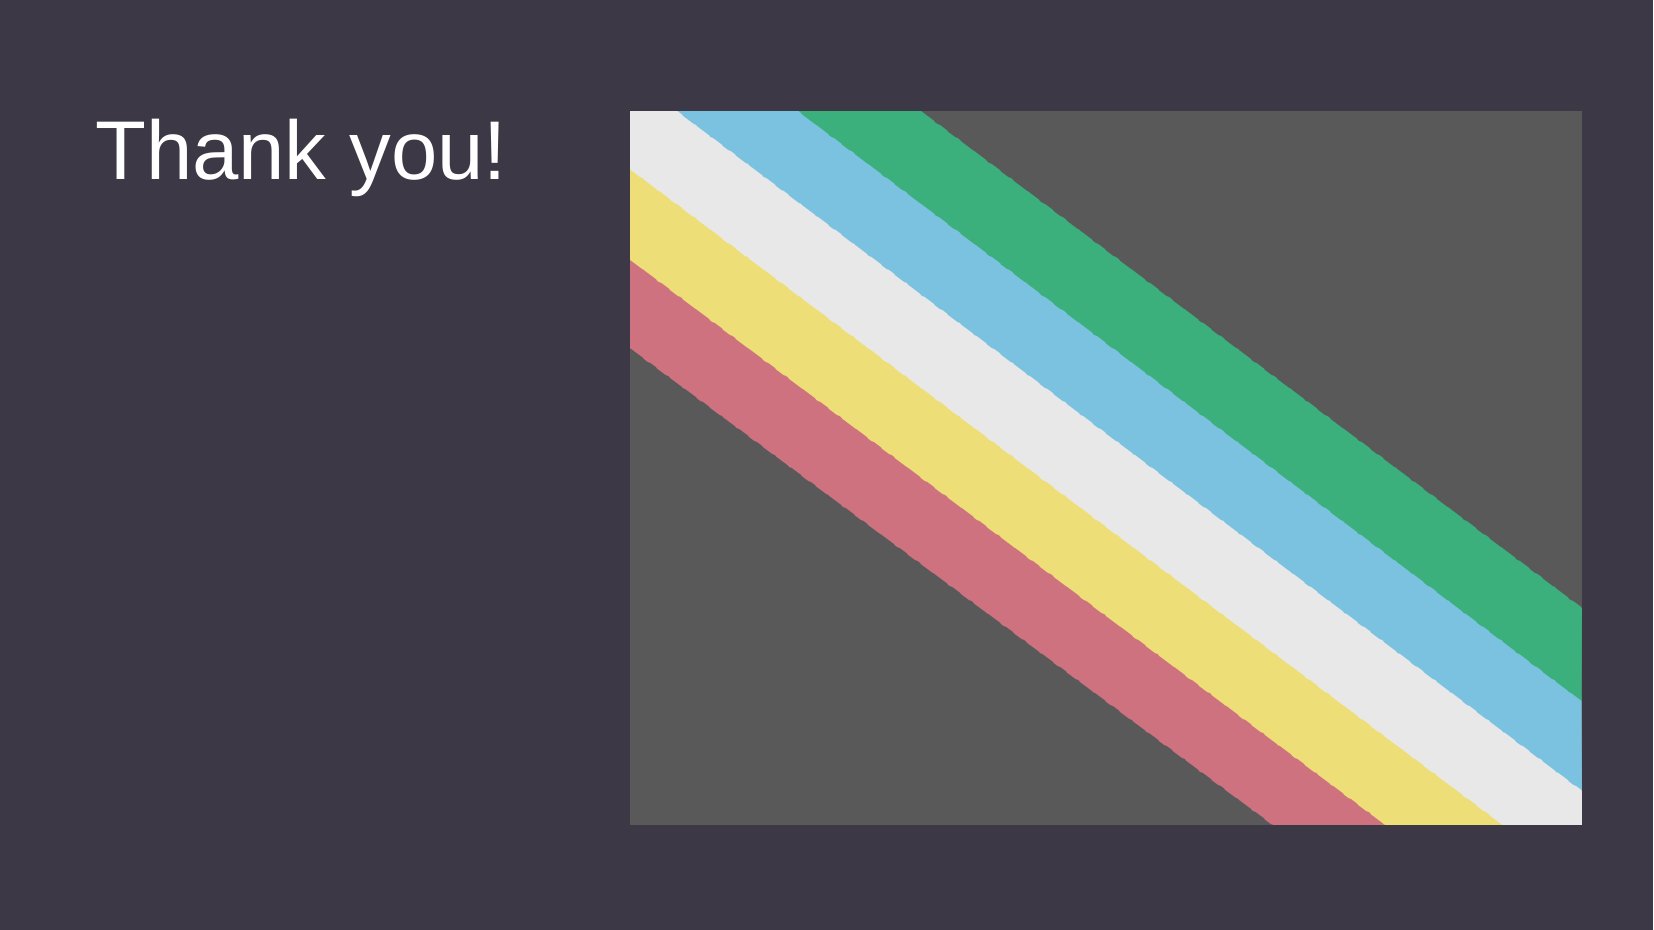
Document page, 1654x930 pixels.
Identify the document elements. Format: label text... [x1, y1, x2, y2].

picture [630, 111, 1582, 825]
text_box Thank you! [80, 96, 523, 205]
